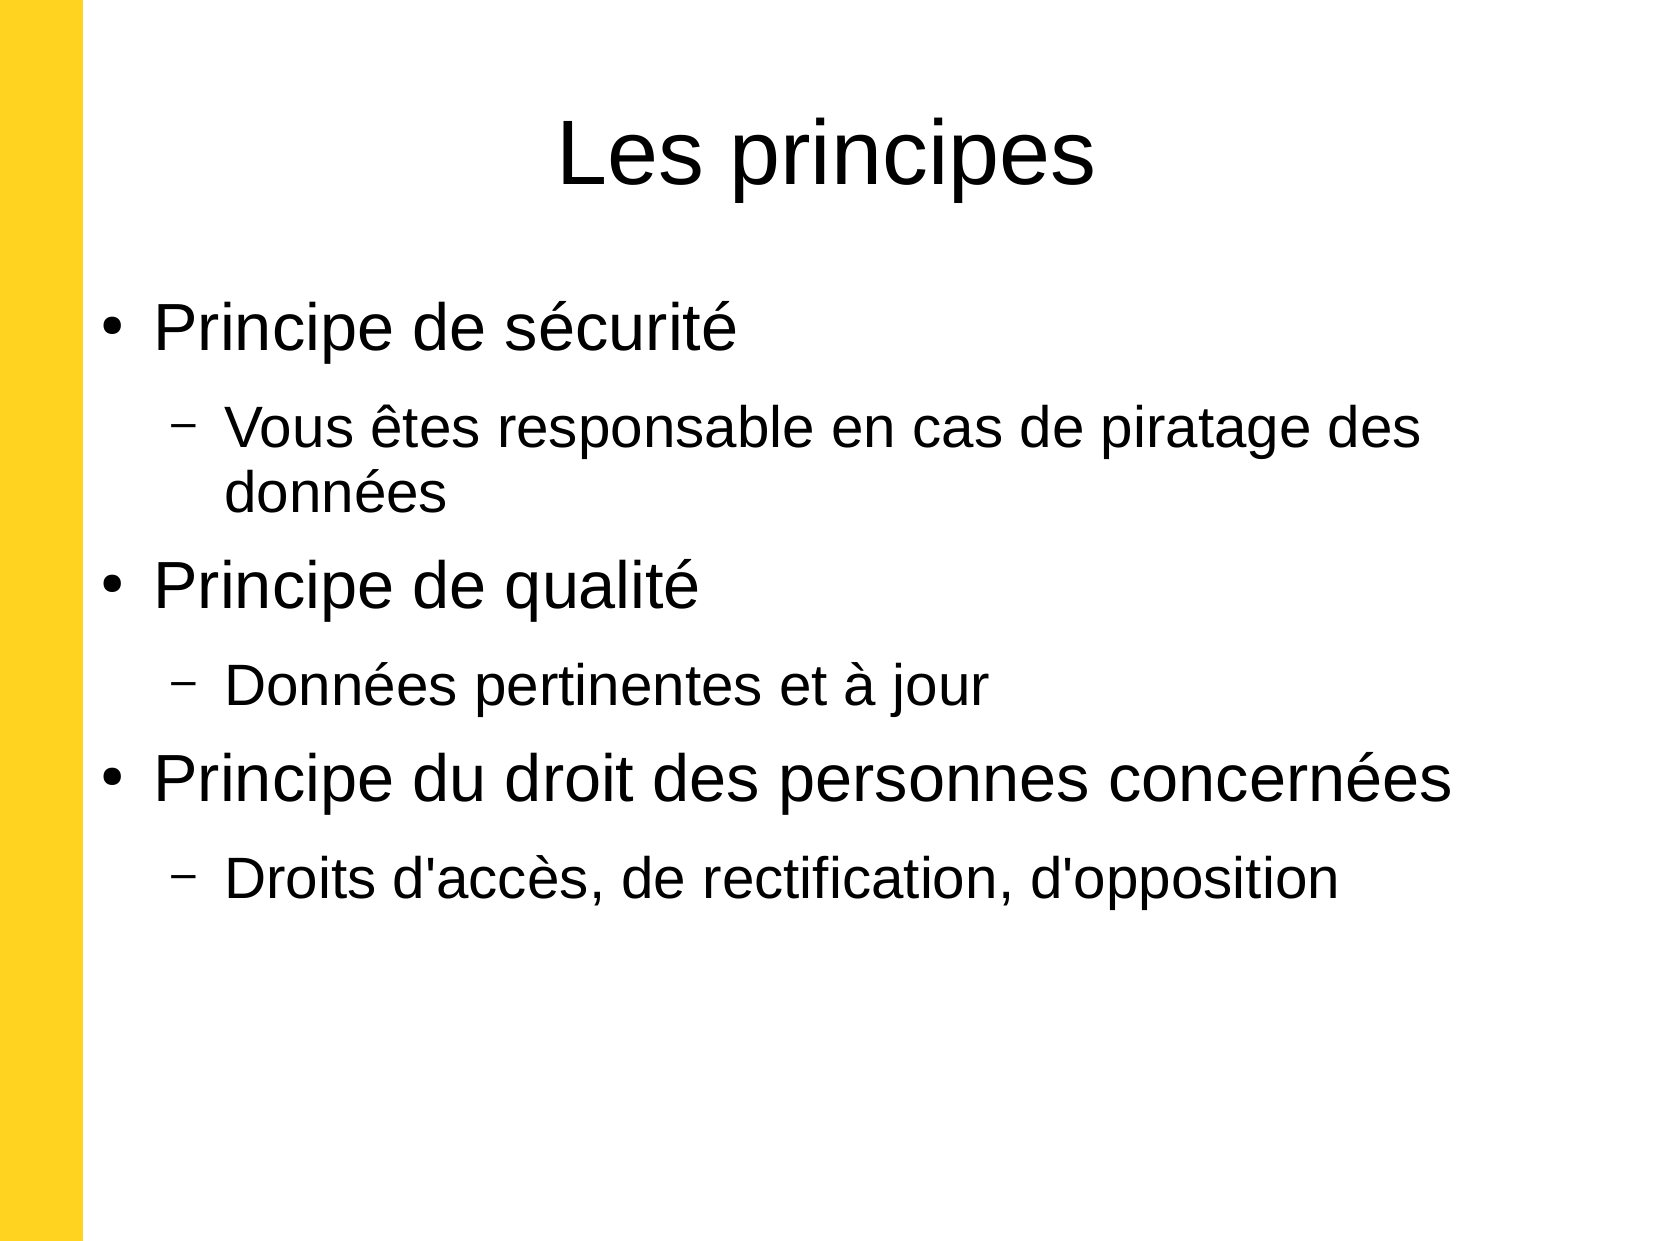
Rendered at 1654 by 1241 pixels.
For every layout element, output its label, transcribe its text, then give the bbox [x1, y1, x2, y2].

text_box [0, 0, 83, 1241]
list Principe de sécurité Vous êtes responsable en cas de piratage des données Principe de qualité Données pertinentes et à jour Principe du droit des personnes concernées Droits d'accès, de rectification, d'opposition [83, 290, 1571, 1010]
title Les principes [83, 49, 1571, 257]
